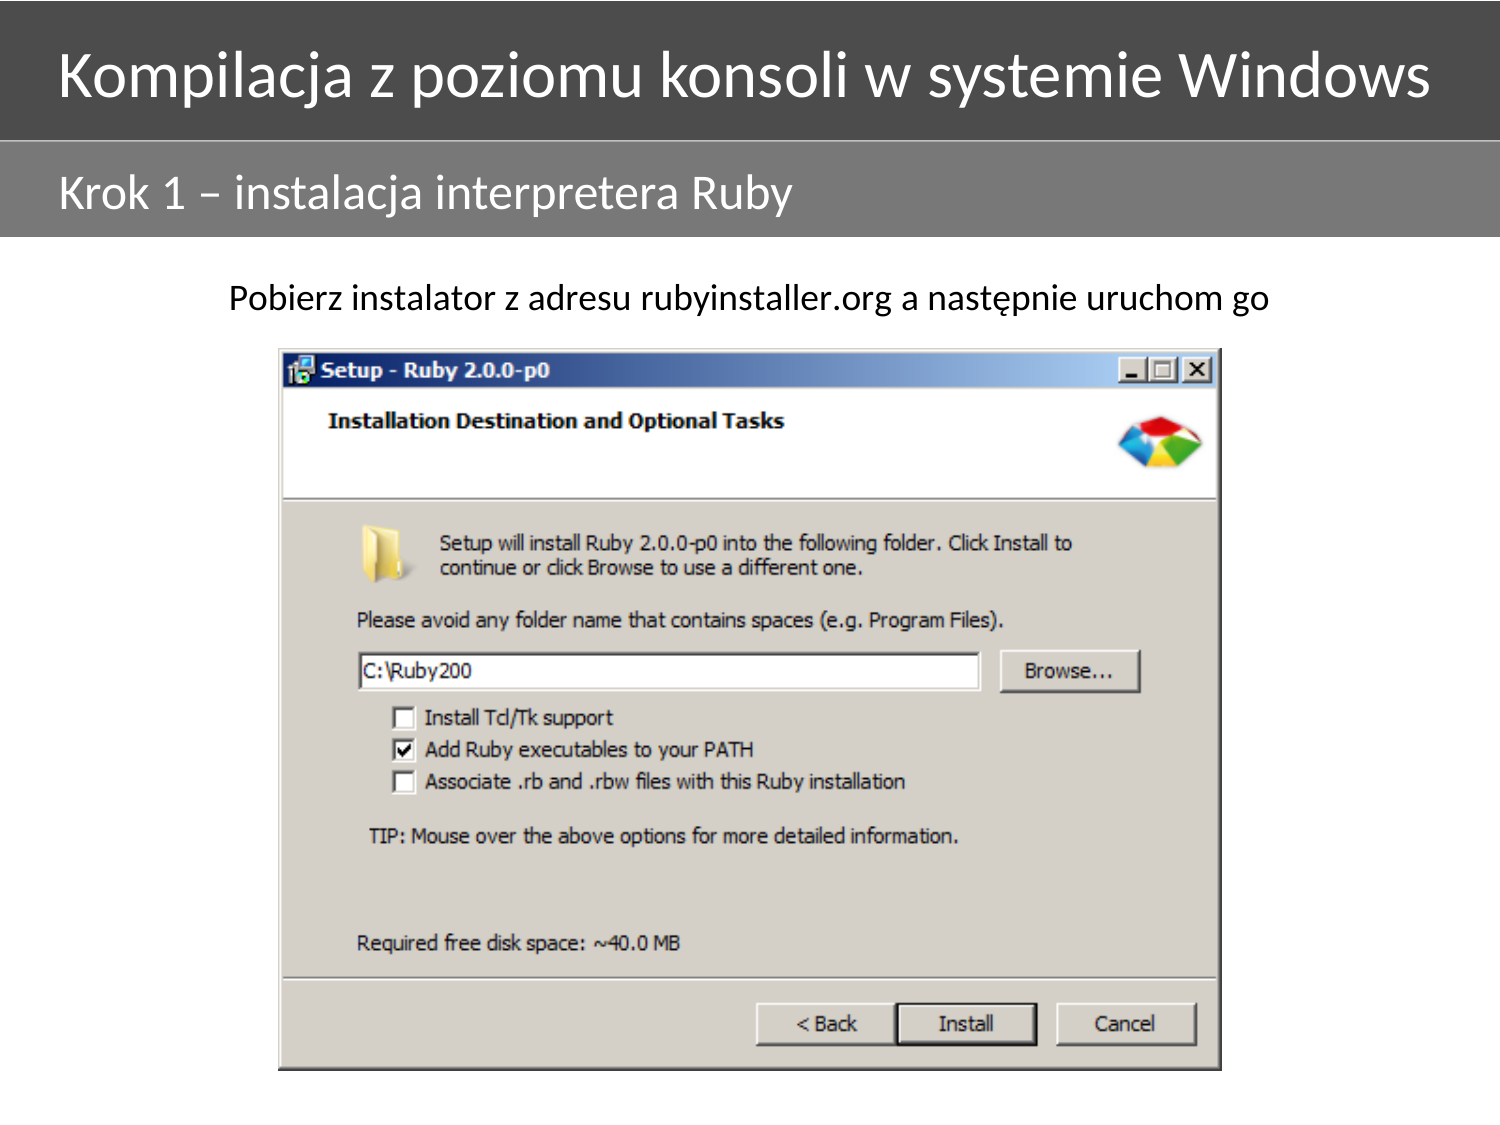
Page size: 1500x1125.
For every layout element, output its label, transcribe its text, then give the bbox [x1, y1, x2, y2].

text_box Krok 1 – instalacja interpretera Ruby [0, 141, 1500, 237]
text_box Kompilacja z poziomu konsoli w systemie Windows [0, 1, 1500, 140]
picture [278, 348, 1222, 1071]
subtitle Pobierz instalator z adresu rubyinstaller.org a następnie uruchom go [0, 237, 1500, 327]
